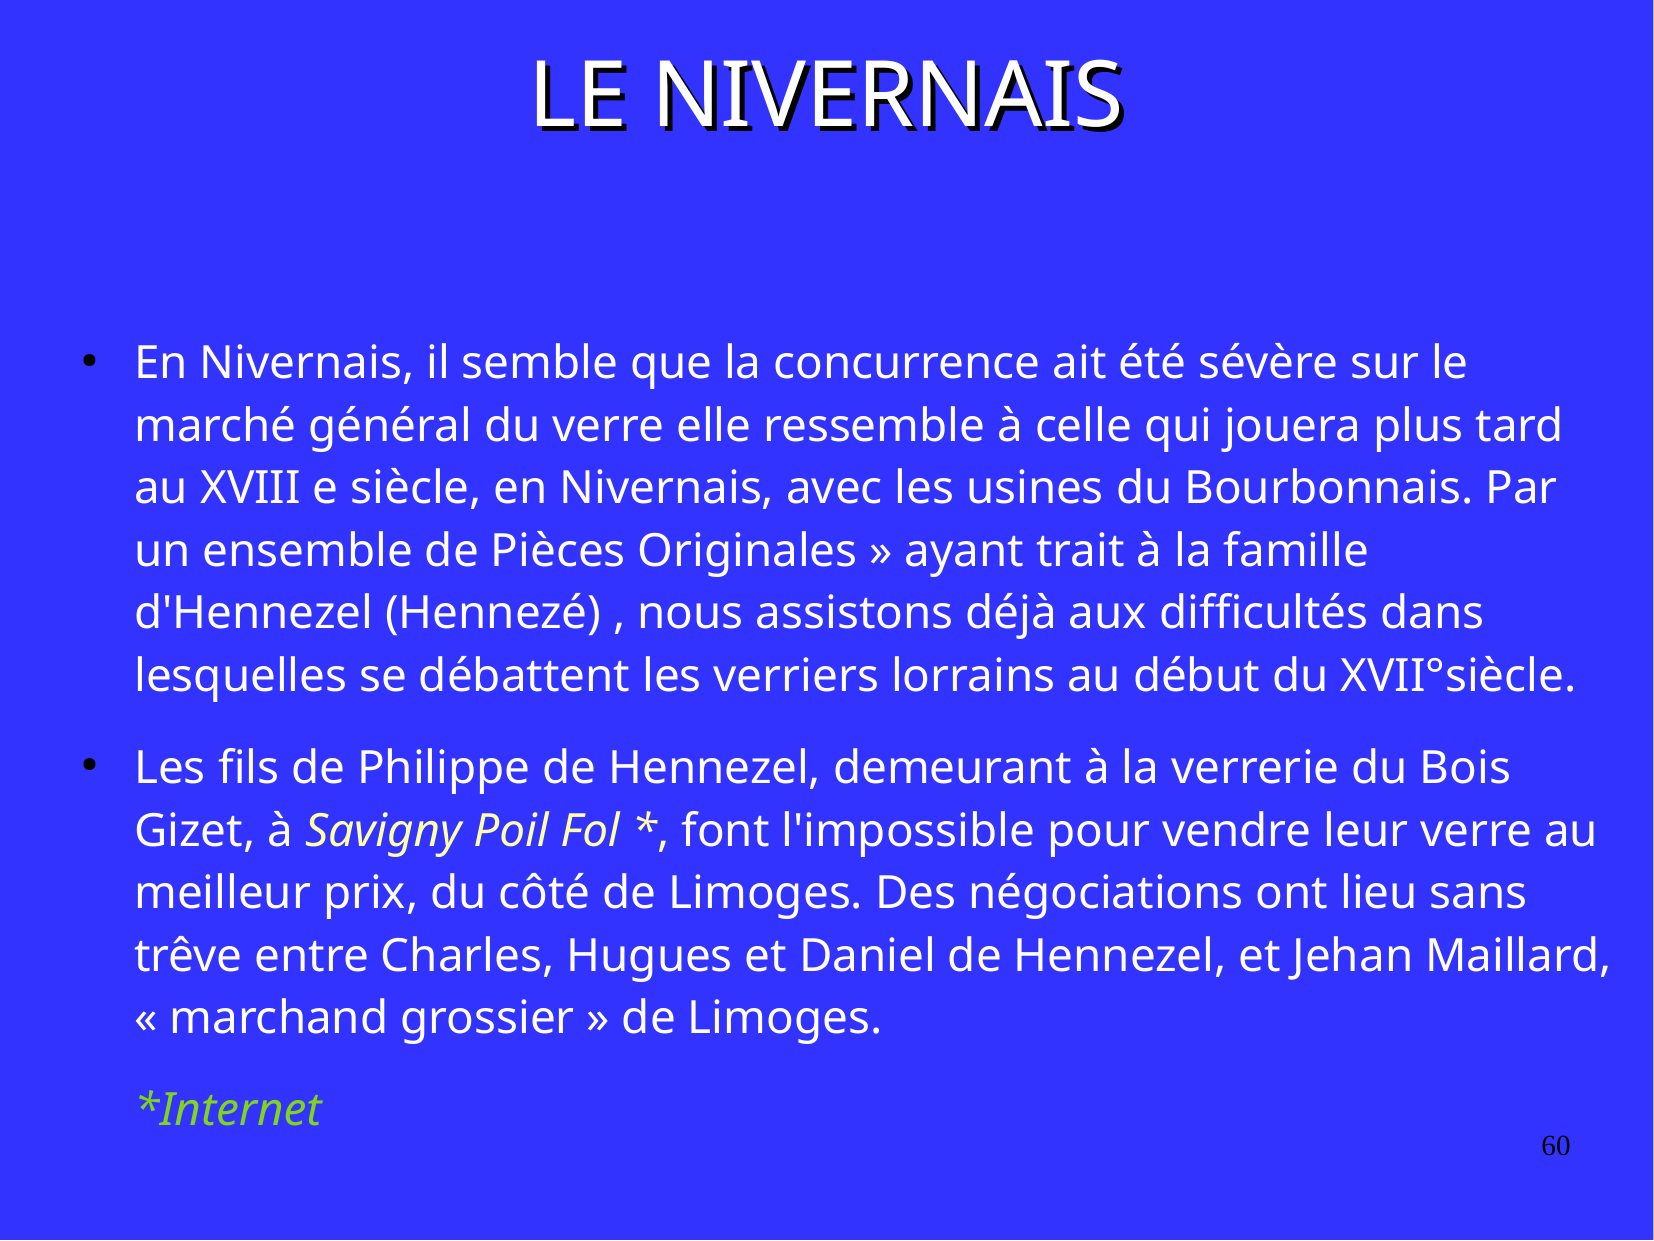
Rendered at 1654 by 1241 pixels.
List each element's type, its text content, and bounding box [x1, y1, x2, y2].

list En Nivernais, il semble que la concurrence ait été sévère sur le marché général du verre elle ressemble à celle qui jouera plus tard au XVIII e siècle, en Nivernais, avec les usines du Bourbonnais. Par un ensemble de Pièces Originales » ayant trait à la famille d'Hennezel (Hennezé) , nous assistons déjà aux difficultés dans lesquelles se débattent les verriers lorrains au début du XVII°siècle. Les fils de Philippe de Hennezel, demeurant à la verrerie du Bois Gizet, à Savigny Poil Fol *, font l'impossible pour vendre leur verre au meilleur prix, du côté de Limoges. Des négociations ont lieu sans trêve entre Charles, Hugues et Daniel de Hennezel, et Jehan Maillard, « marchand grossier » de Limoges. *Internet [63, 237, 1619, 1209]
title LE NIVERNAIS [82, 28, 1571, 154]
